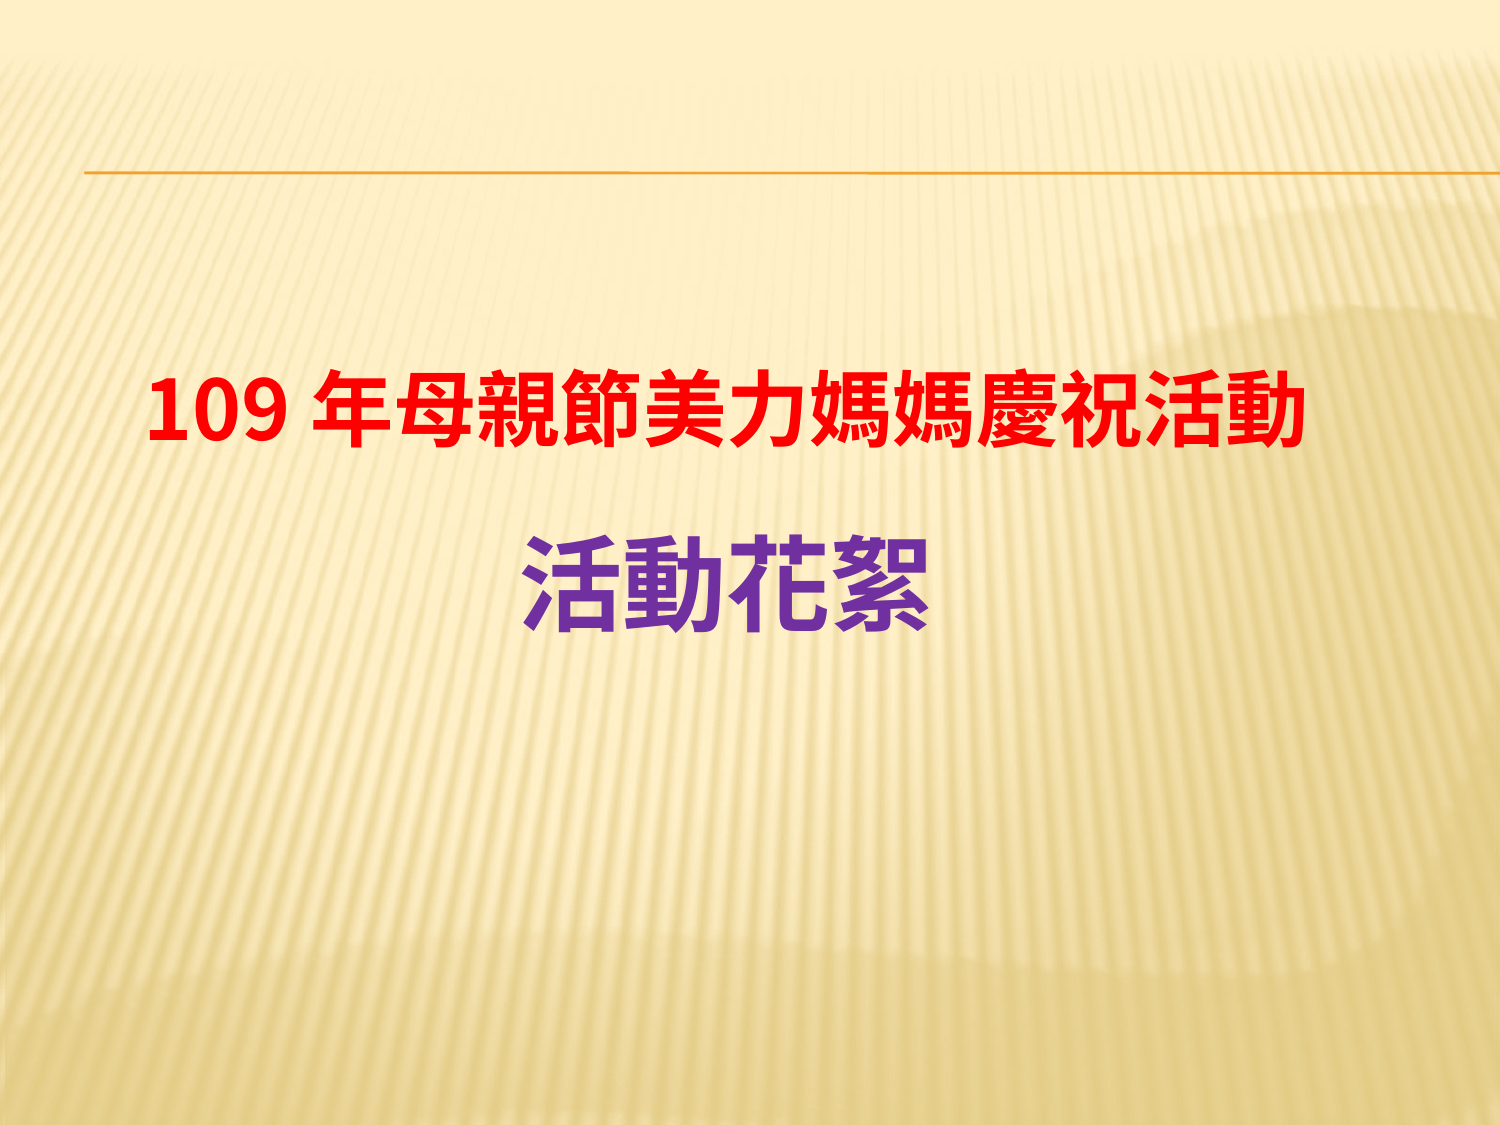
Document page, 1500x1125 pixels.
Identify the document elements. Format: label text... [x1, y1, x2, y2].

picture [0, 0, 1500, 1125]
title 109年母親節美力媽媽慶祝活動 活動花絮 [82, 257, 1372, 657]
